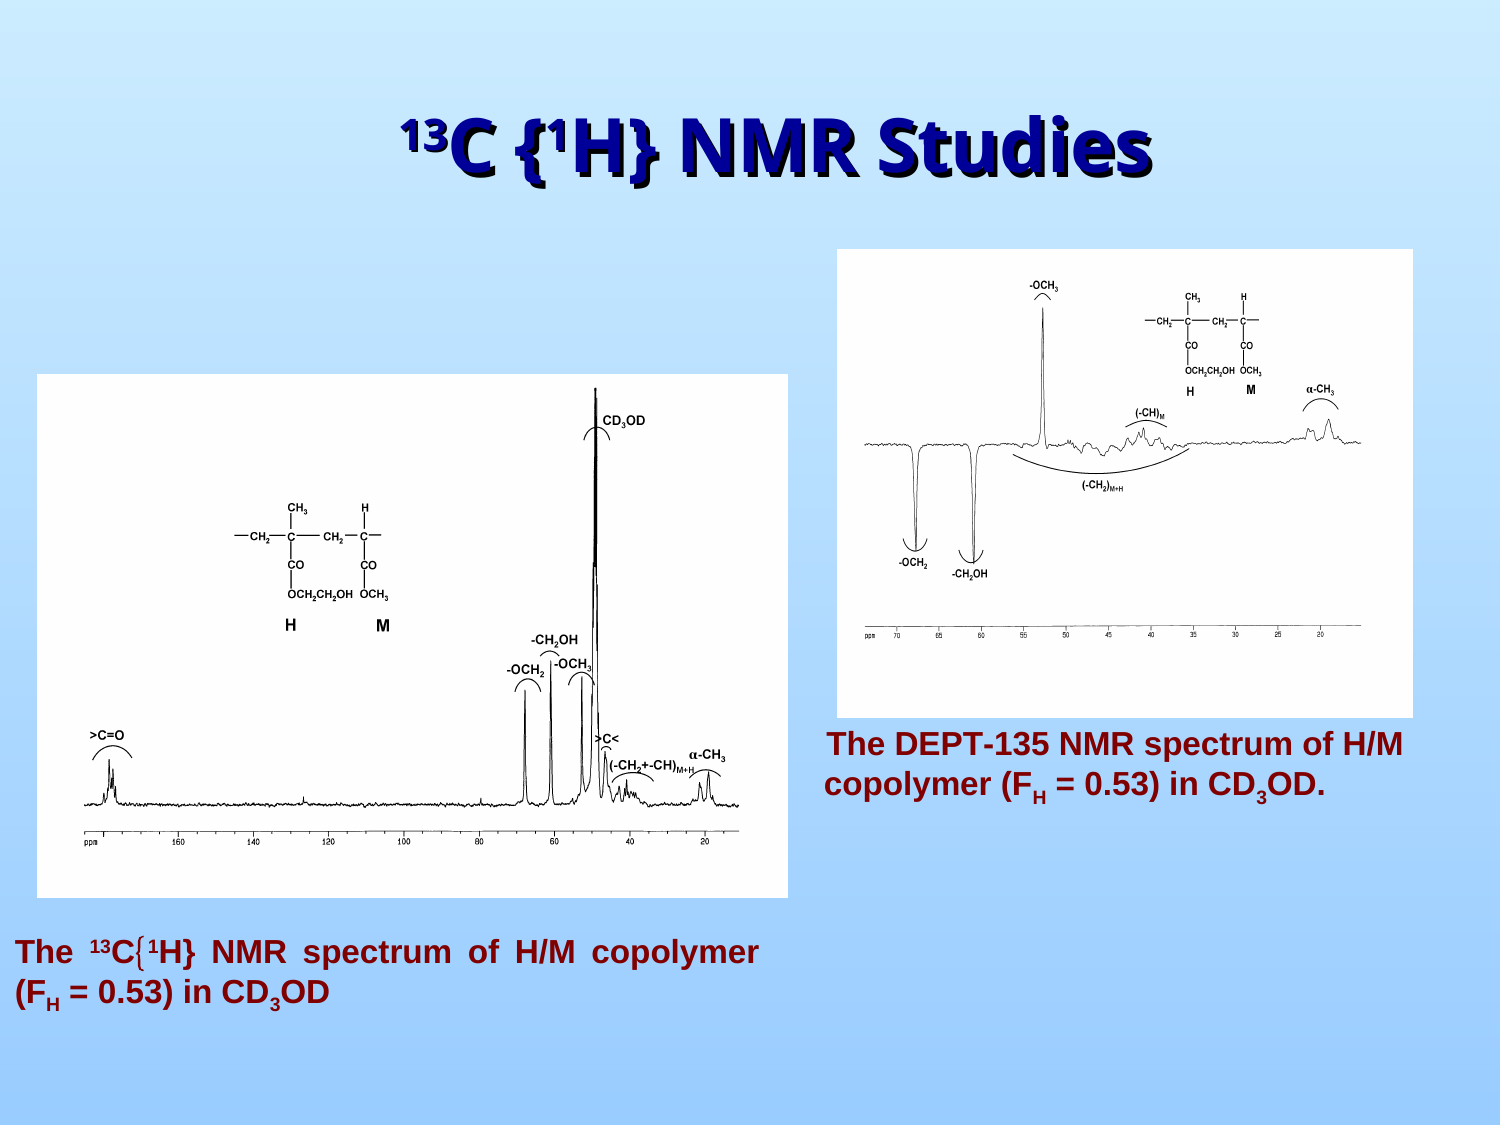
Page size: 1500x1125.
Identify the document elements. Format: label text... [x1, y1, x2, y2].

picture [37, 374, 788, 898]
text_box The DEPT-135 NMR spectrum of H/M copolymer (FH = 0.53) in CD3OD. [790, 709, 1438, 856]
title 13C {1H} NMR Studies [149, 49, 1400, 238]
picture [837, 249, 1413, 709]
text_box The 13C1H} NMR spectrum of H/M copolymer (FH = 0.53) in CD3OD [0, 922, 775, 1024]
